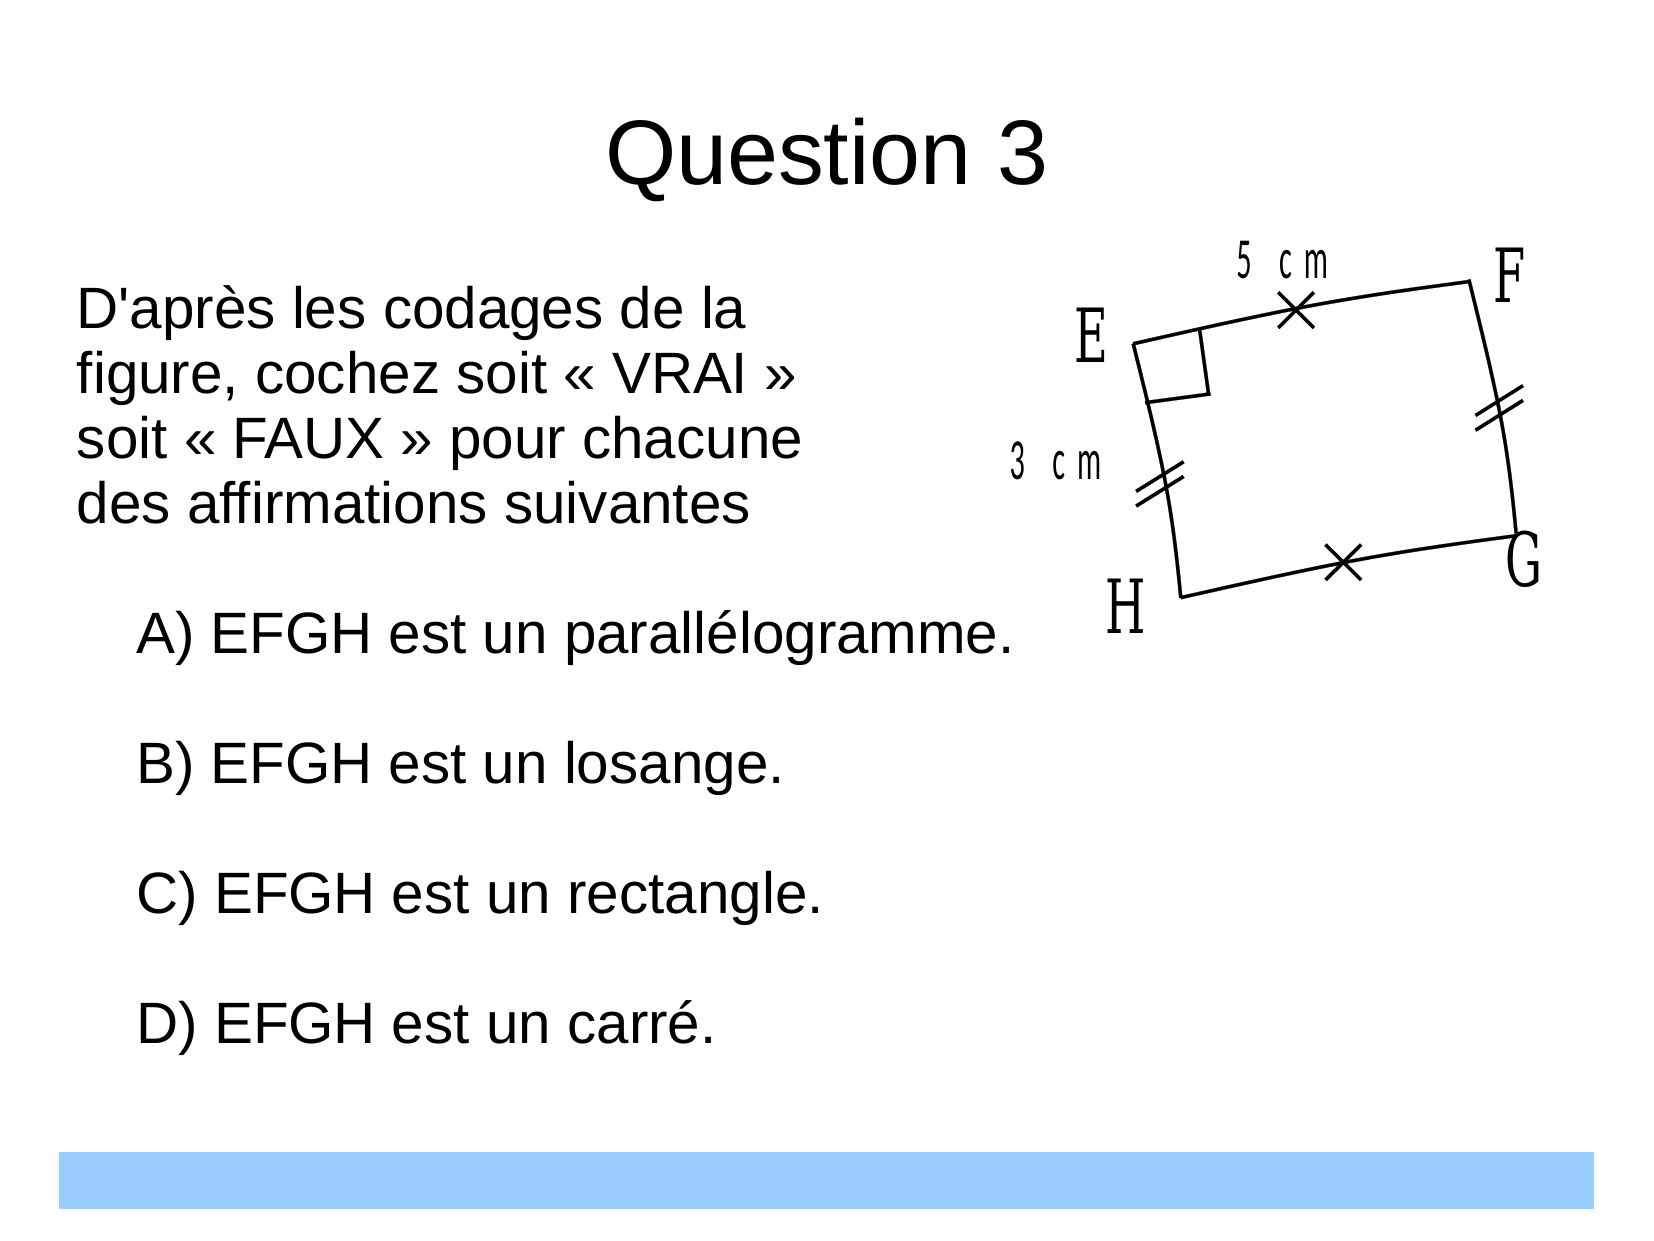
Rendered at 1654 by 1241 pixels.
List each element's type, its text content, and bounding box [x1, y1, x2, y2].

text_box D'après les codages de la figure, cochez soit « VRAI » soit « FAUX » pour chacune des affirmations suivantes [59, 265, 827, 546]
picture [974, 206, 1598, 696]
table_header [59, 1152, 1594, 1209]
text_box A) EFGH est un parallélogramme. B) EFGH est un losange. C) EFGH est un rectangle. D) EFGH est un carré. [118, 590, 1034, 1065]
title Question 3 [82, 49, 1571, 257]
